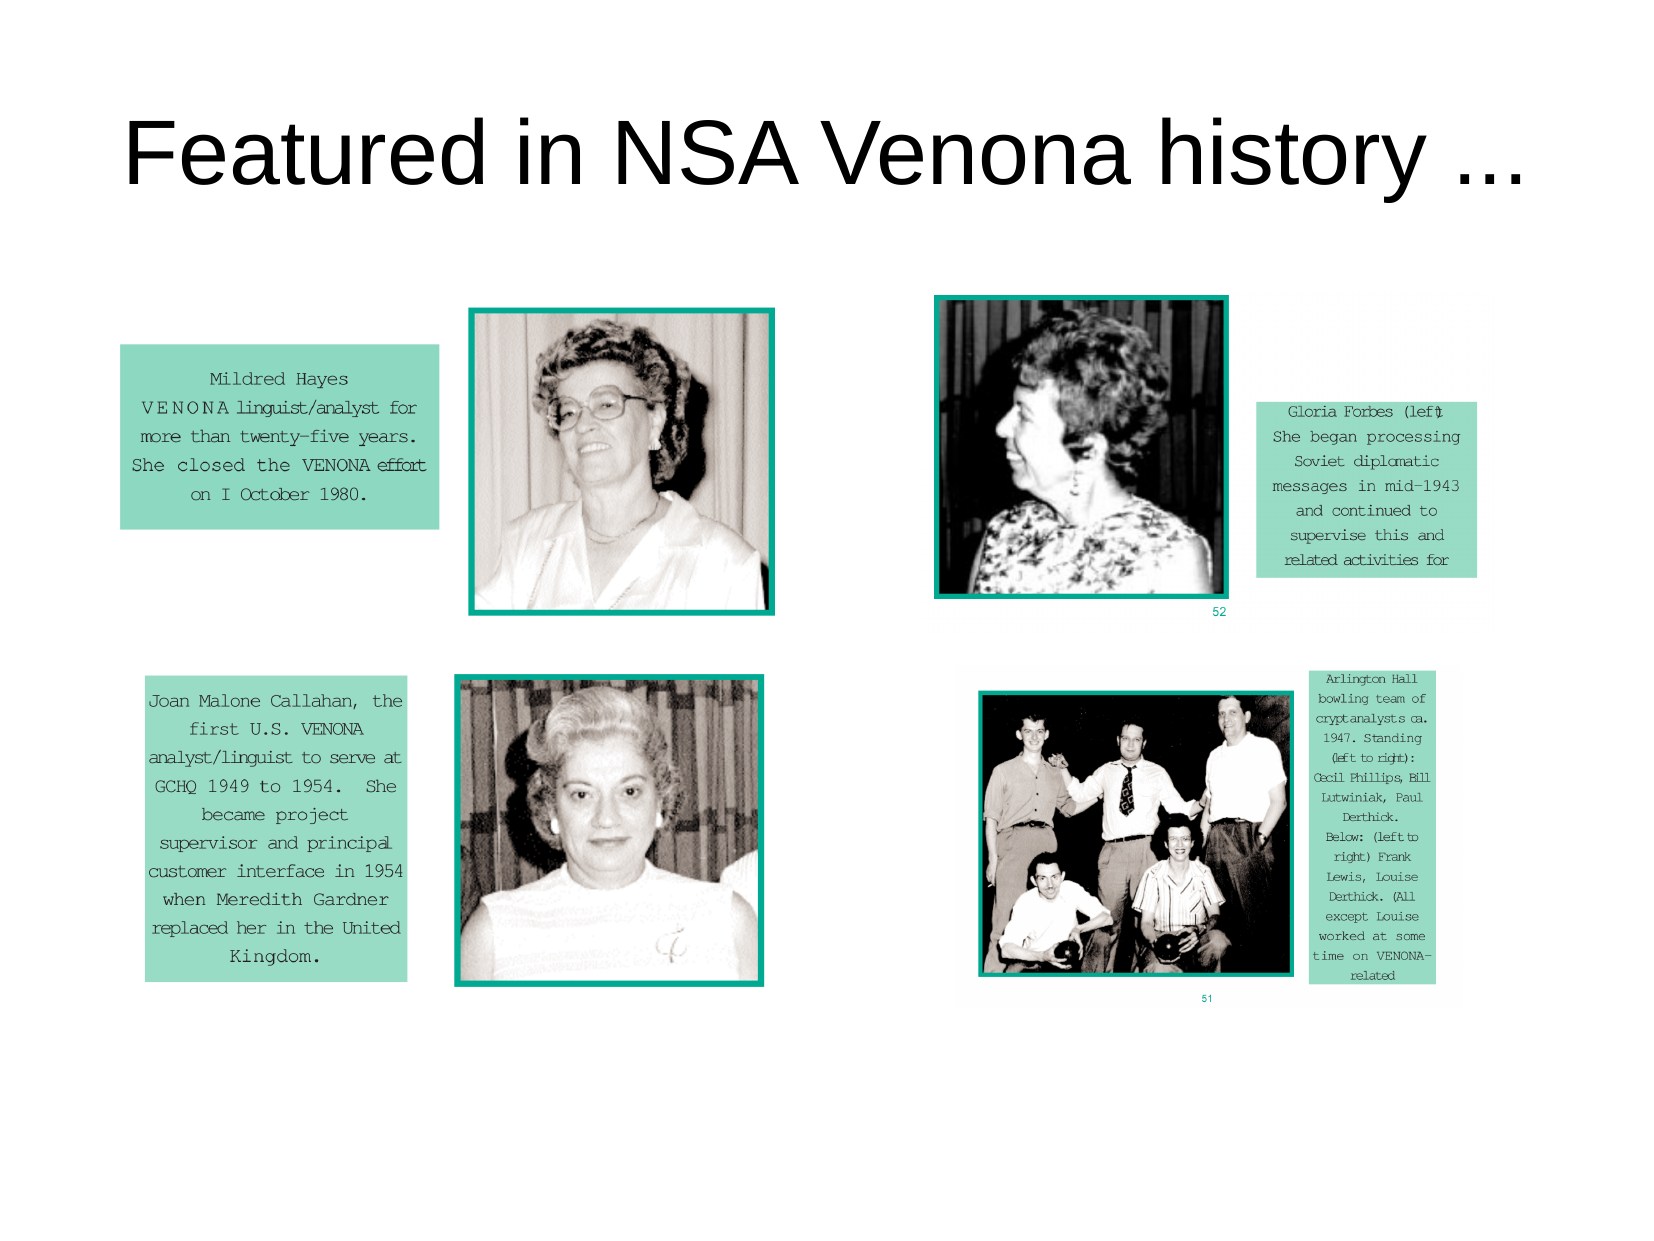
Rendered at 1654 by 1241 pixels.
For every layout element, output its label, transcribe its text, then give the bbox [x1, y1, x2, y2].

picture [923, 290, 1494, 634]
picture [111, 650, 781, 994]
picture [954, 665, 1463, 1009]
picture [105, 290, 787, 634]
title Featured in NSA Venona history ... [82, 49, 1571, 257]
